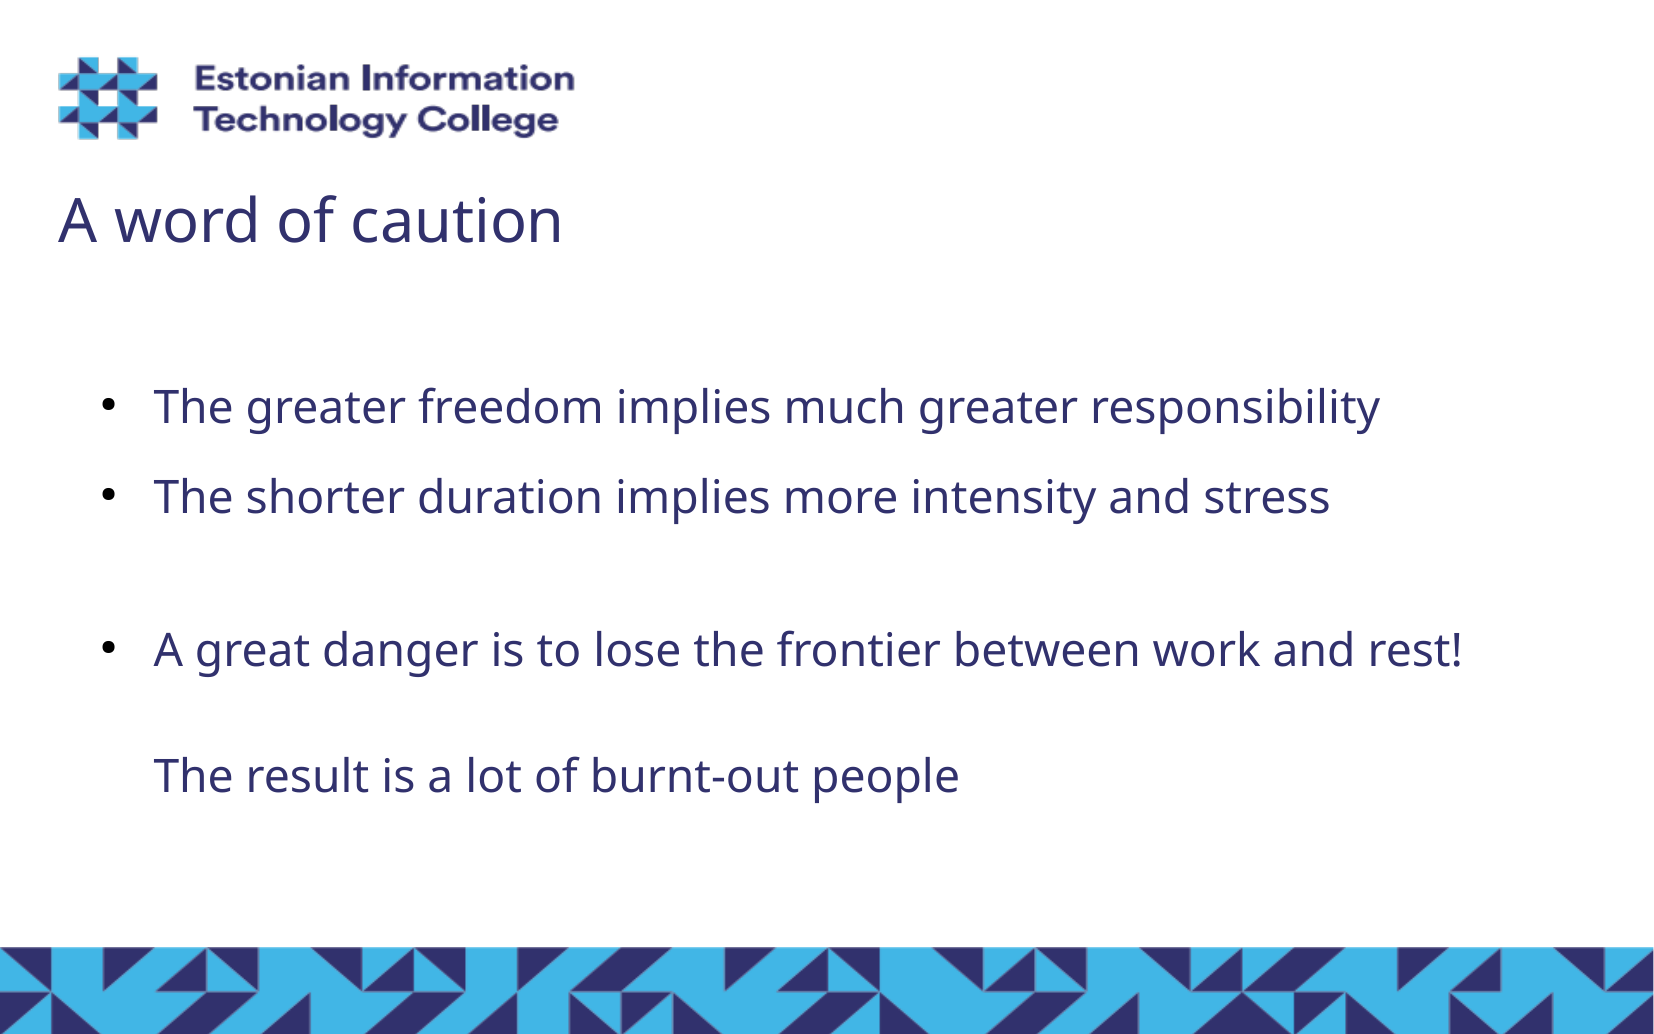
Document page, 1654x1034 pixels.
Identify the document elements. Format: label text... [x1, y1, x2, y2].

list The greater freedom implies much greater responsibility The shorter duration implies more intensity and stress A great danger is to lose the frontier between work and rest! The result is a lot of burnt-out people [82, 373, 1571, 1034]
title A word of caution [59, 132, 1548, 306]
